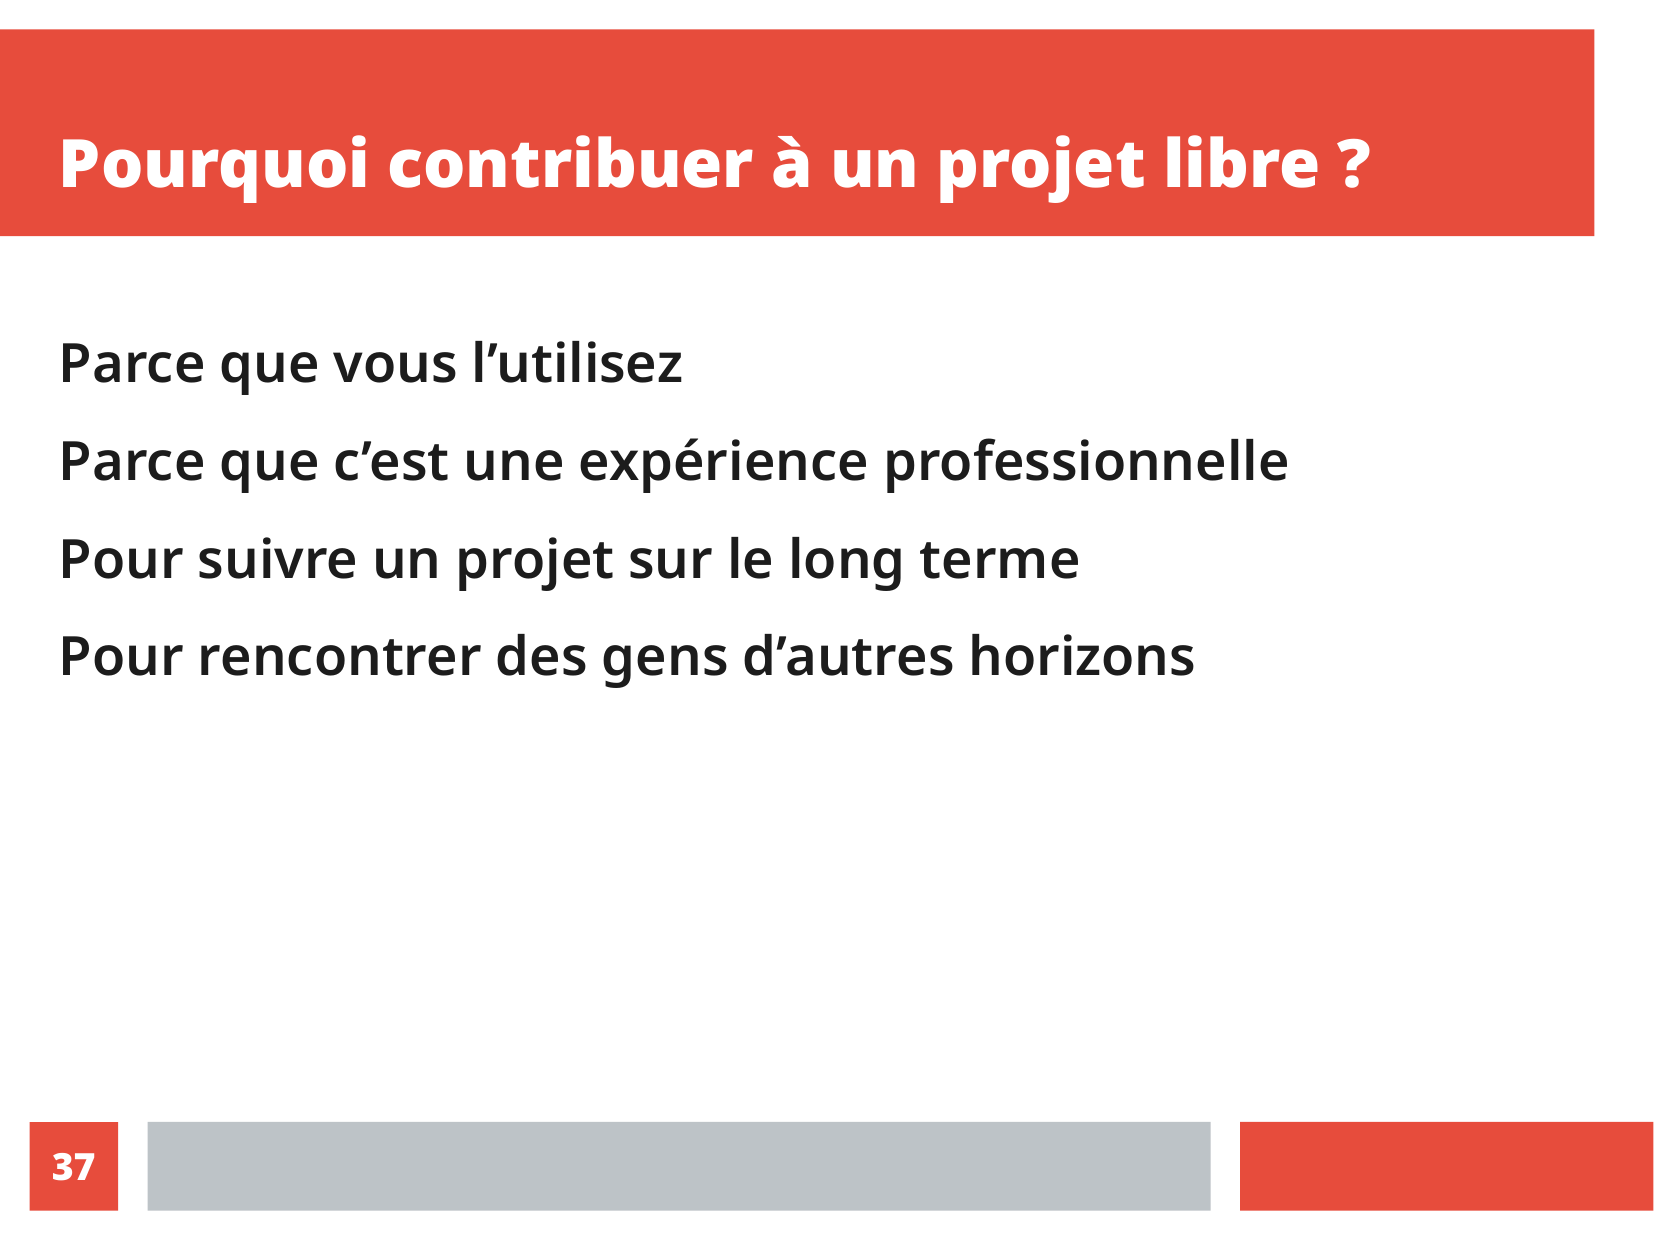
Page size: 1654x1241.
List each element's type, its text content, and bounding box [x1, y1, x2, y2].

title Pourquoi contribuer à un projet libre ? [59, 59, 1595, 207]
list Parce que vous l’utilisez Parce que c’est une expérience professionnelle Pour suivre un projet sur le long terme Pour rencontrer des gens d’autres horizons [59, 324, 1565, 1093]
